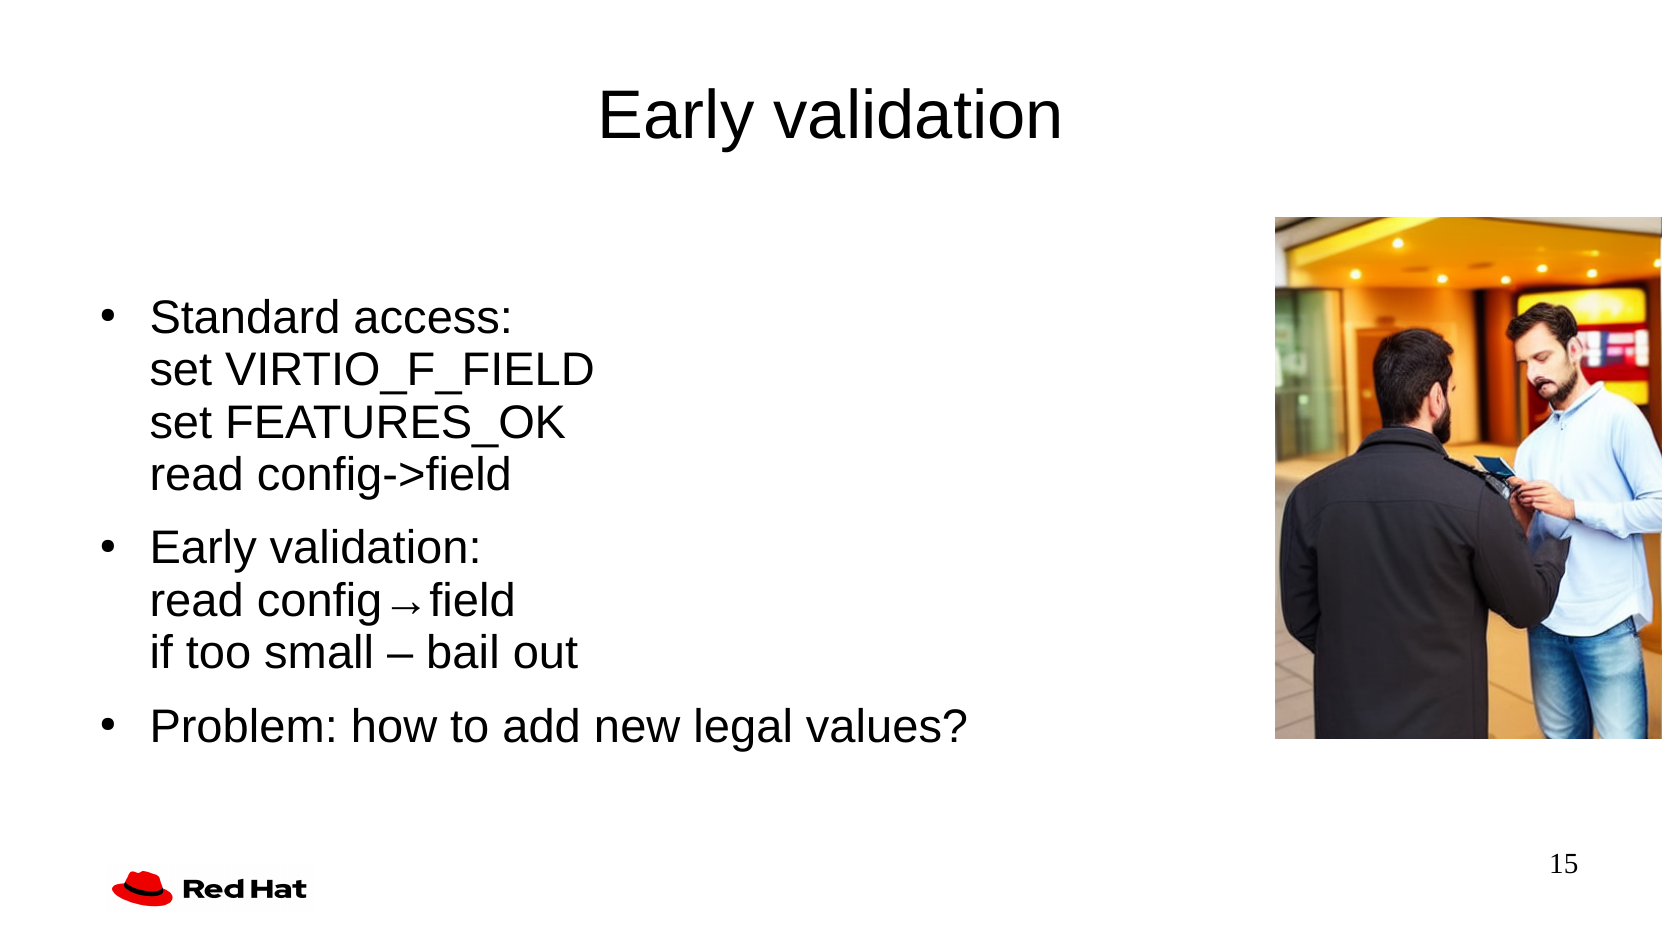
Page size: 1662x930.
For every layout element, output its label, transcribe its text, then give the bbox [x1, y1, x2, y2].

picture [105, 865, 315, 912]
title Early validation [83, 36, 1579, 193]
picture [1275, 217, 1662, 739]
list Standard access: set VIRTIO_F_FIELD set FEATURES_OK read config->field Early validation: read config→field if too small – bail out Problem: how to add new legal values? [83, 217, 1579, 757]
